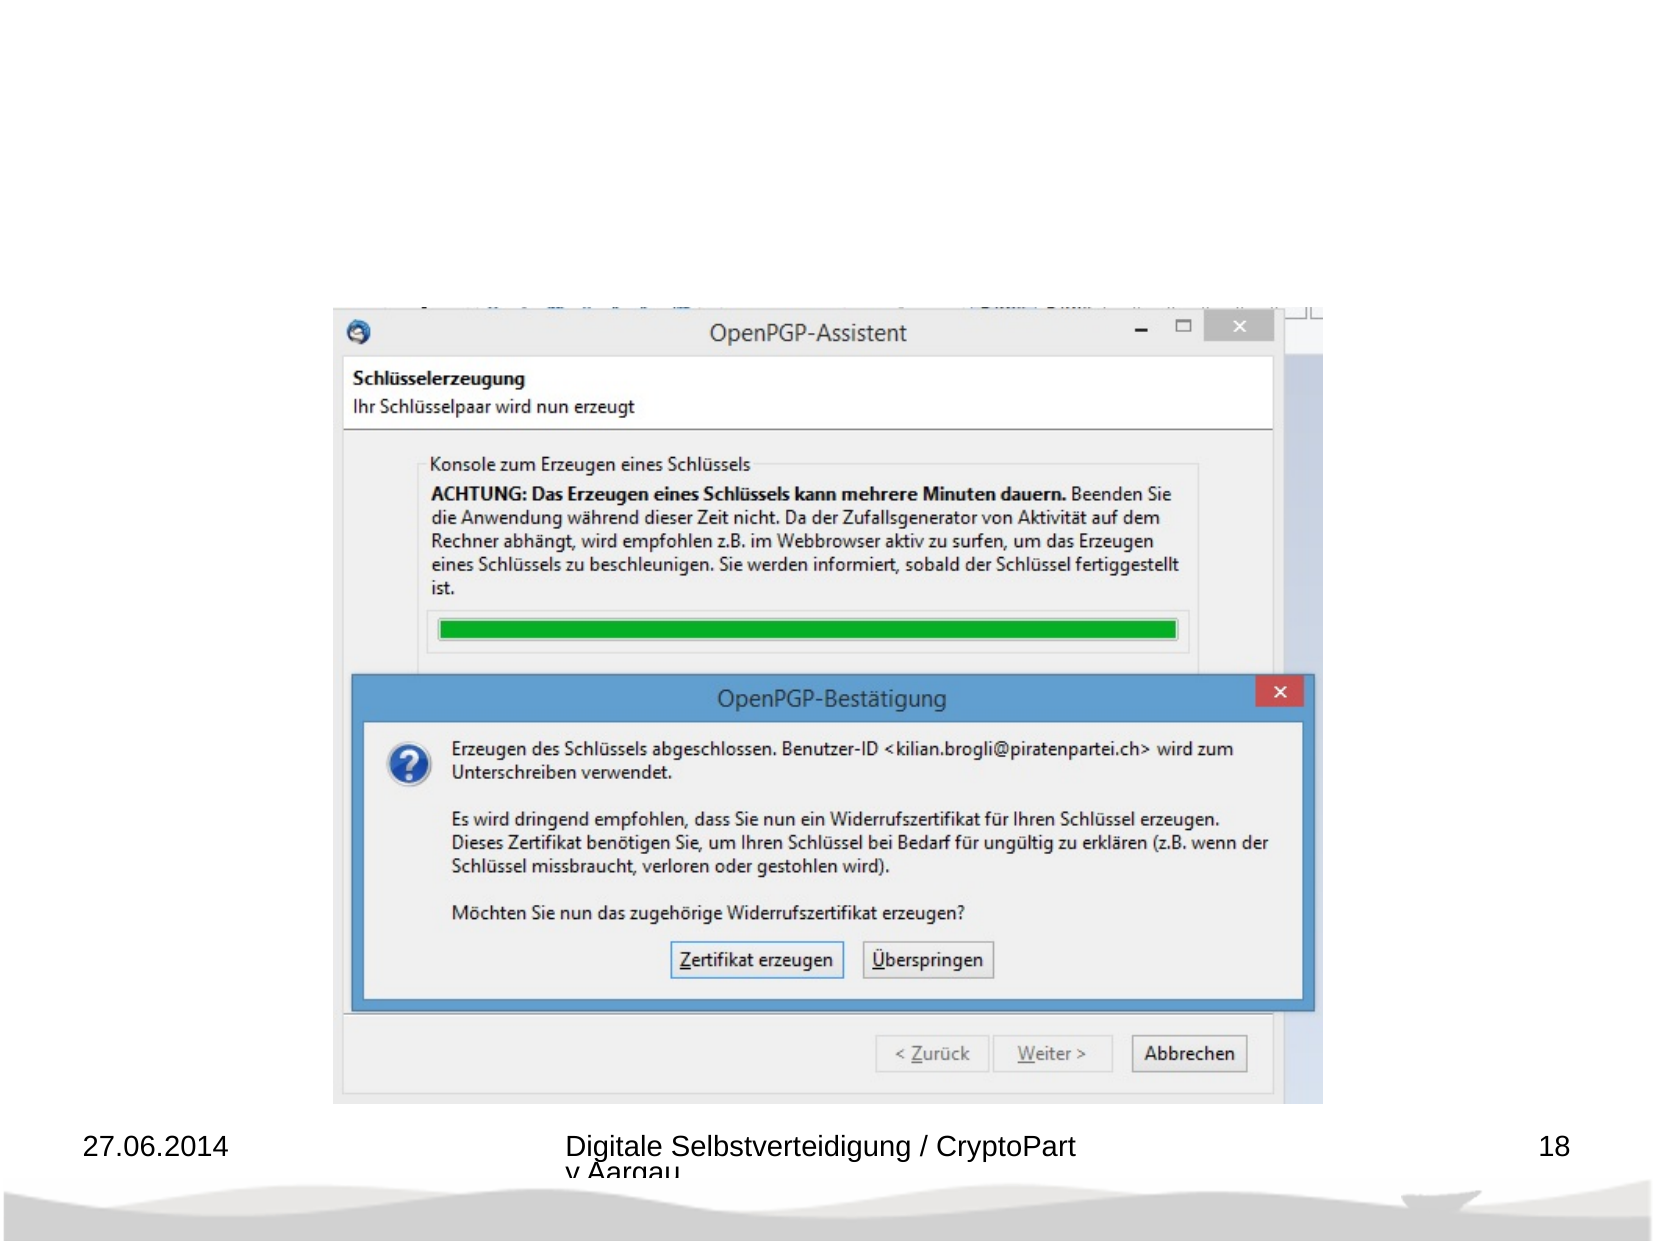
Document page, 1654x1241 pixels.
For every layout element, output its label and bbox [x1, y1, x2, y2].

picture [3, 1178, 1654, 1241]
picture [333, 307, 1323, 1104]
